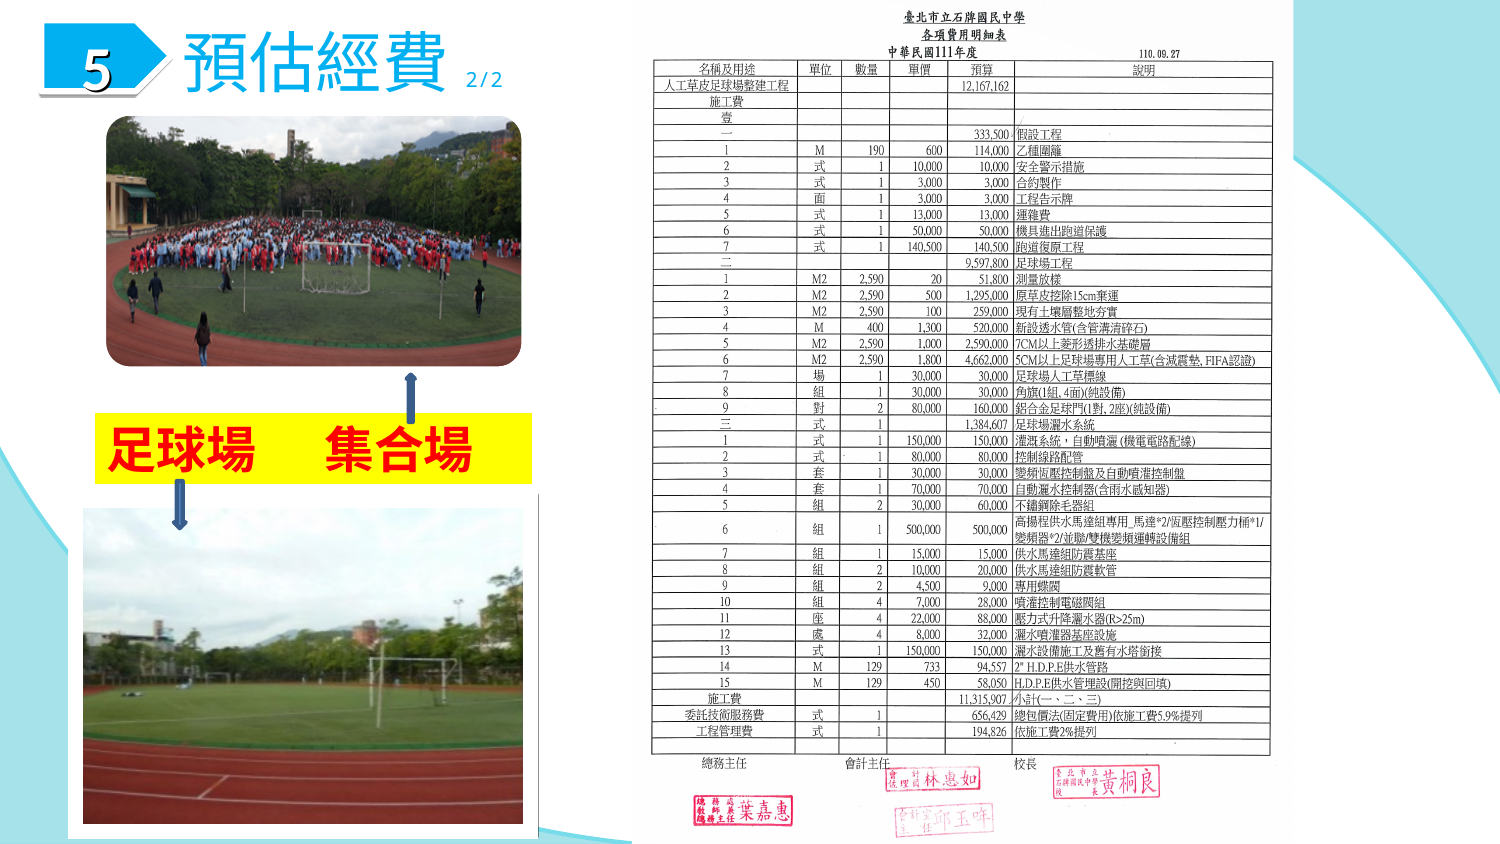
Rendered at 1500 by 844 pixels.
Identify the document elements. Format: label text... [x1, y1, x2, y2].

text_box [173, 480, 186, 529]
text_box 5 [41, 20, 171, 92]
text_box 預估經費2/2 [171, 15, 550, 108]
text_box [406, 374, 415, 422]
text_box 足球場 集合場 [95, 413, 532, 484]
picture [82, 508, 524, 825]
picture [631, 0, 1294, 844]
text_box [104, 113, 524, 369]
